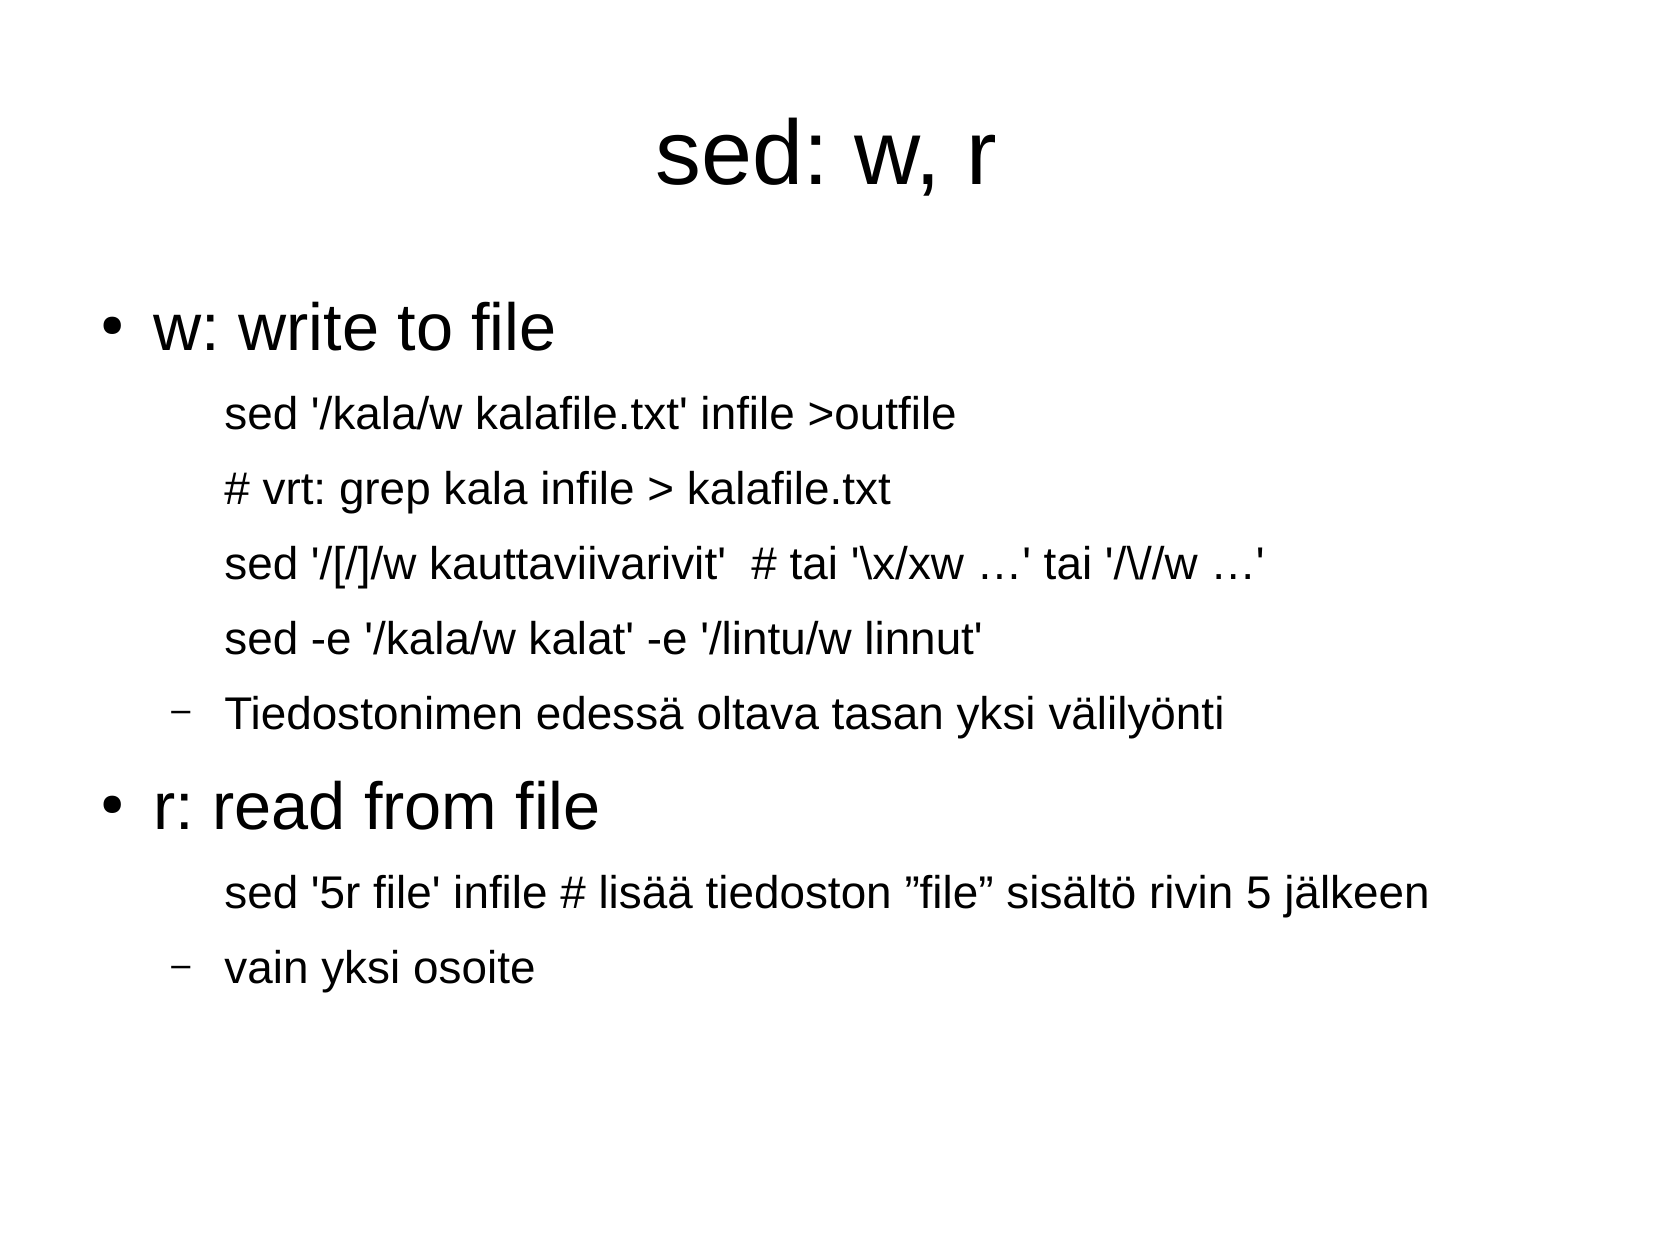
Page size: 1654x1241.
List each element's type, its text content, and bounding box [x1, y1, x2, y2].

title sed: w, r [82, 49, 1571, 257]
list w: write to file sed '/kala/w kalafile.txt' infile >outfile # vrt: grep kala infile > kalafile.txt sed '/[/]/w kauttaviivarivit' # tai '\x/xw …' tai '/\//w …' sed -e '/kala/w kalat' -e '/lintu/w linnut' Tiedostonimen edessä oltava tasan yksi välilyönti r: read from file sed '5r file' infile # lisää tiedoston ”file” sisältö rivin 5 jälkeen vain yksi osoite [82, 290, 1571, 1010]
